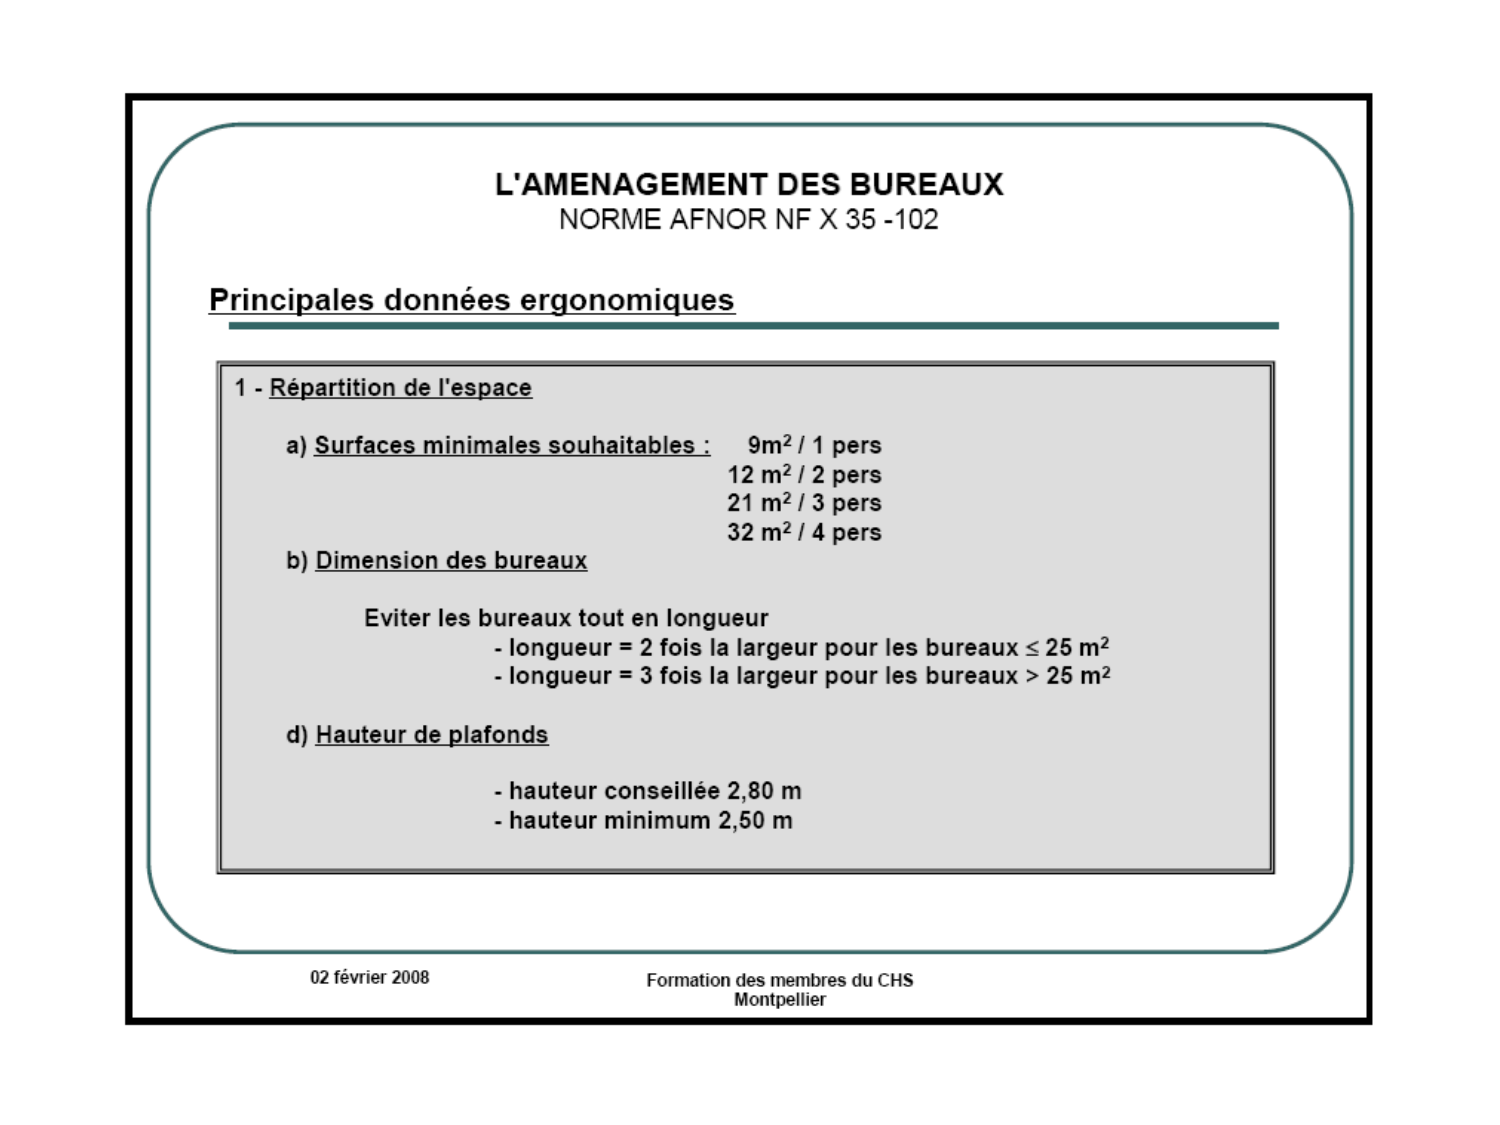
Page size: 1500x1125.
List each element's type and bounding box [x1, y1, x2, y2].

picture [112, 86, 1387, 1039]
